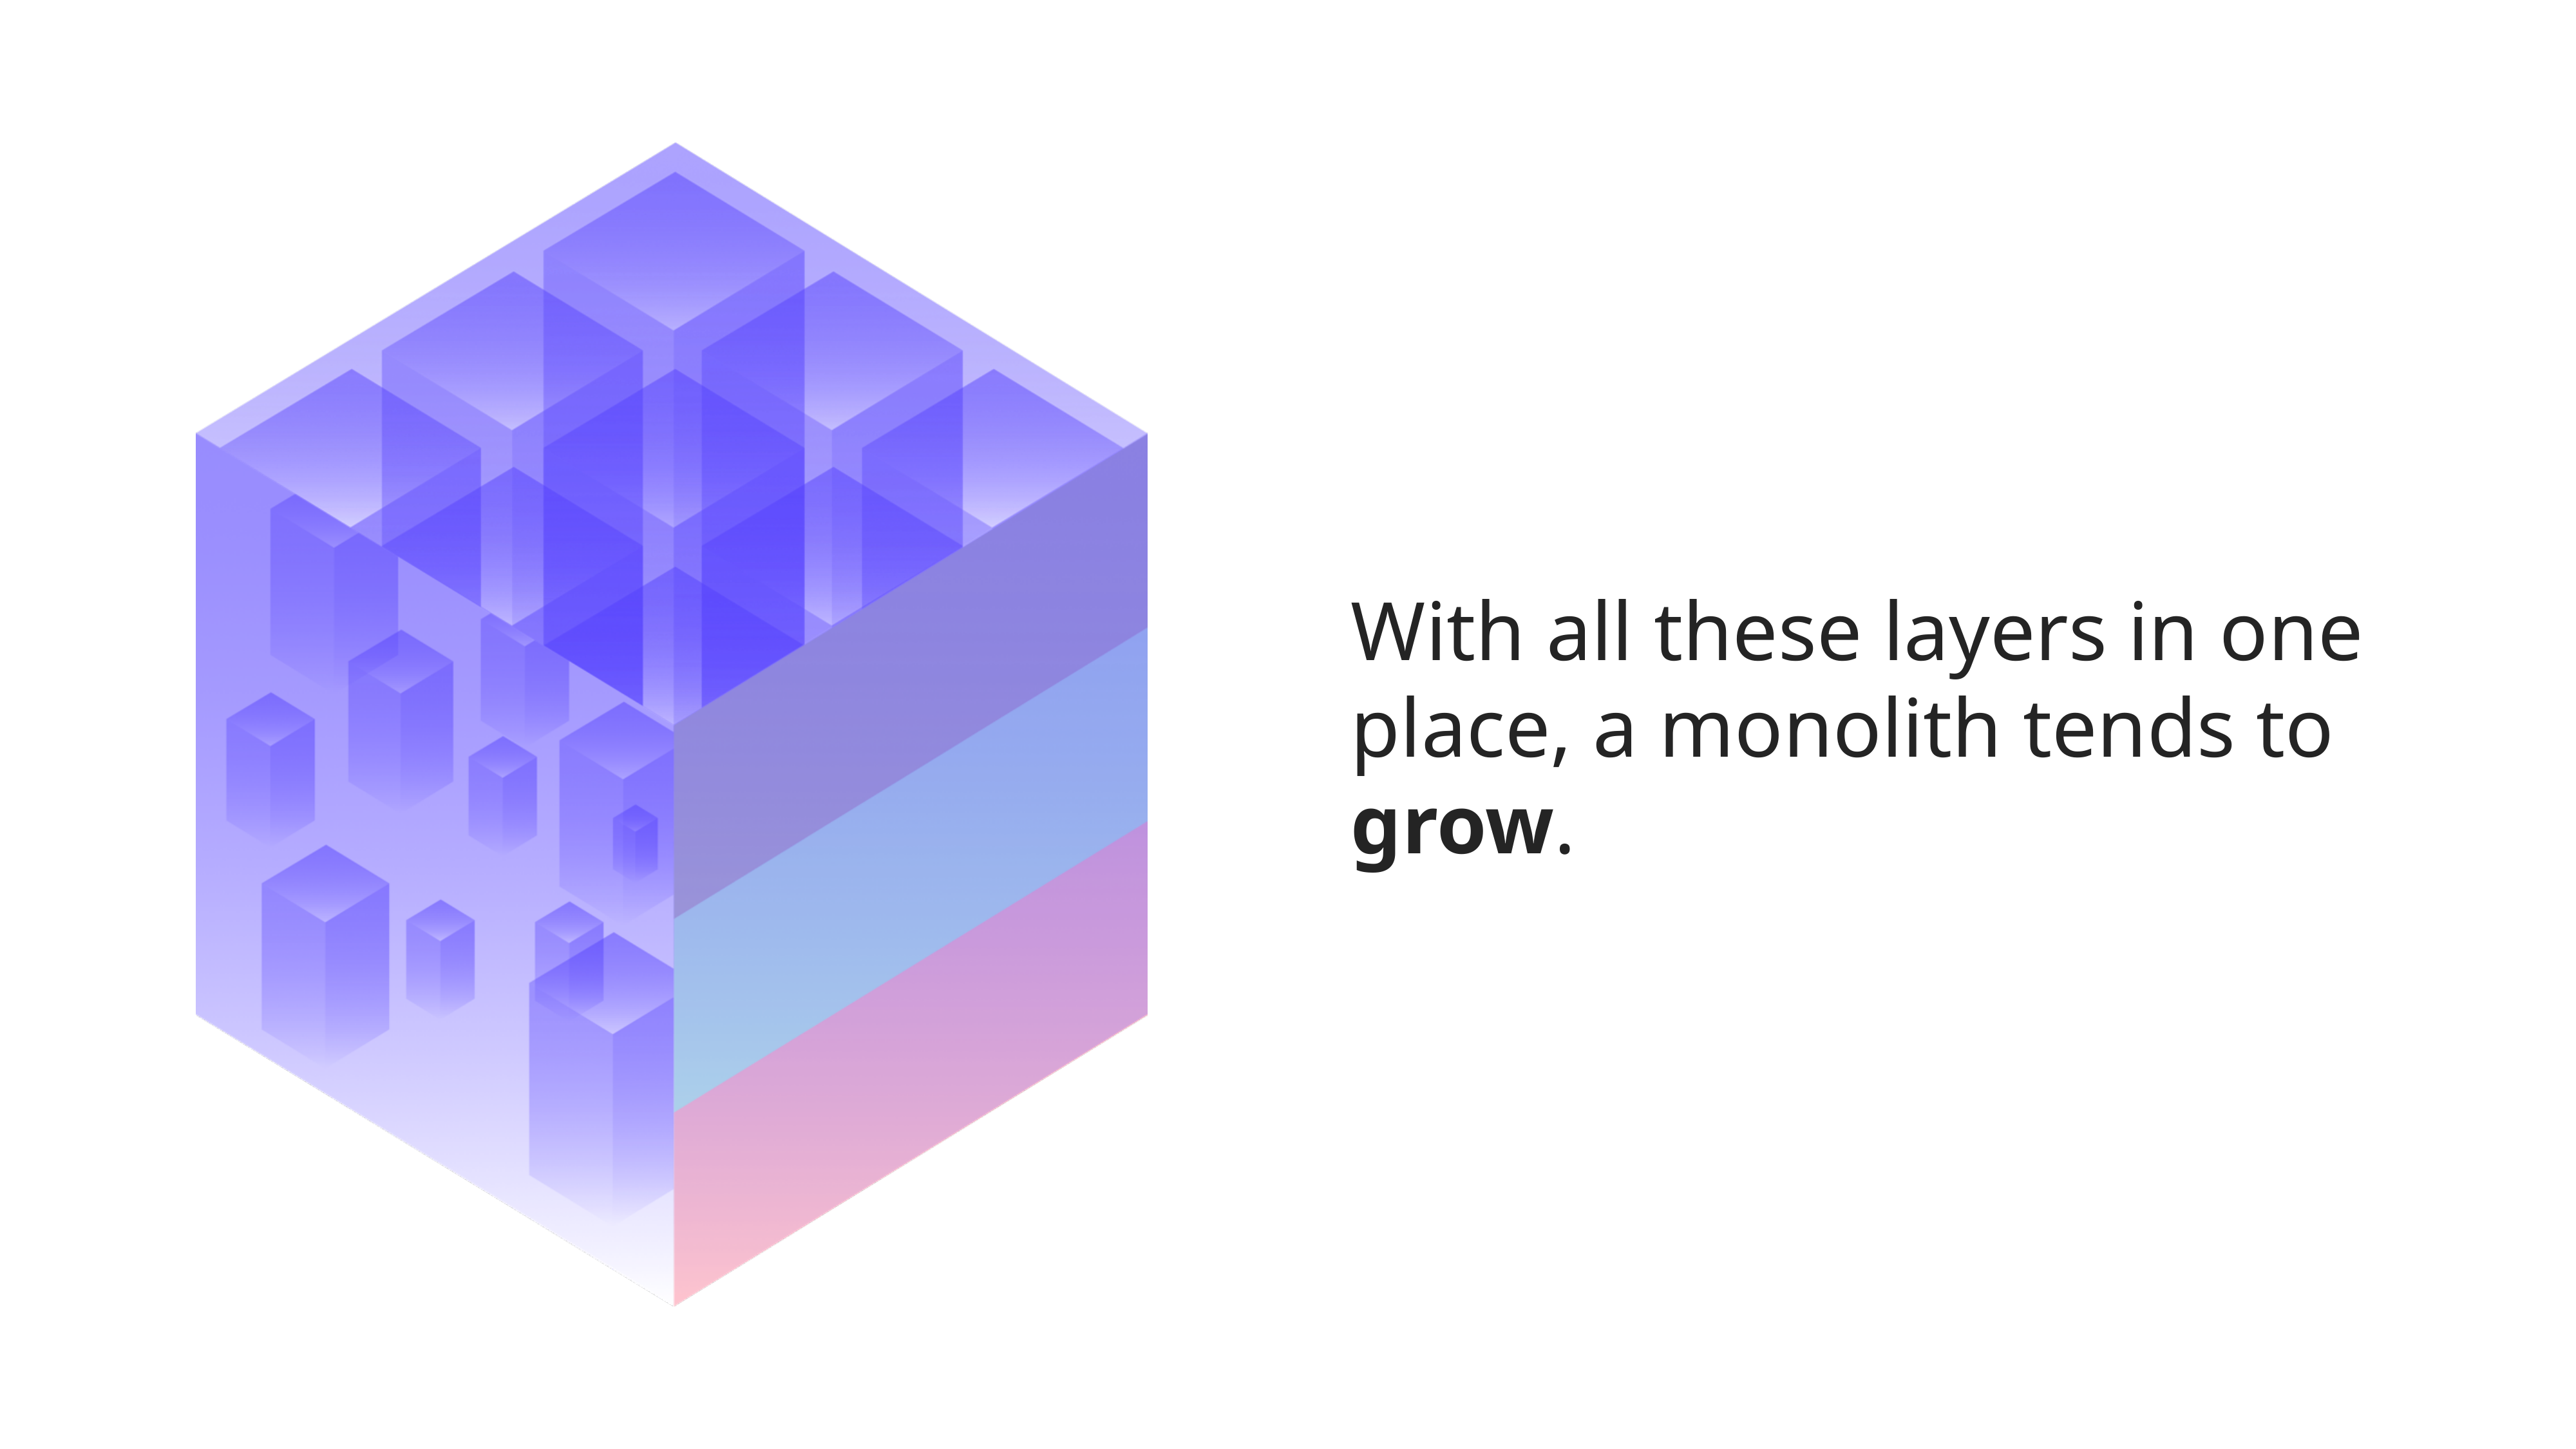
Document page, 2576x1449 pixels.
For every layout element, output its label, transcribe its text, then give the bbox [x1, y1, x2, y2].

list With all these layers in one place, a monolith tends to grow. [1350, 127, 2422, 1322]
picture [196, 142, 1148, 1307]
